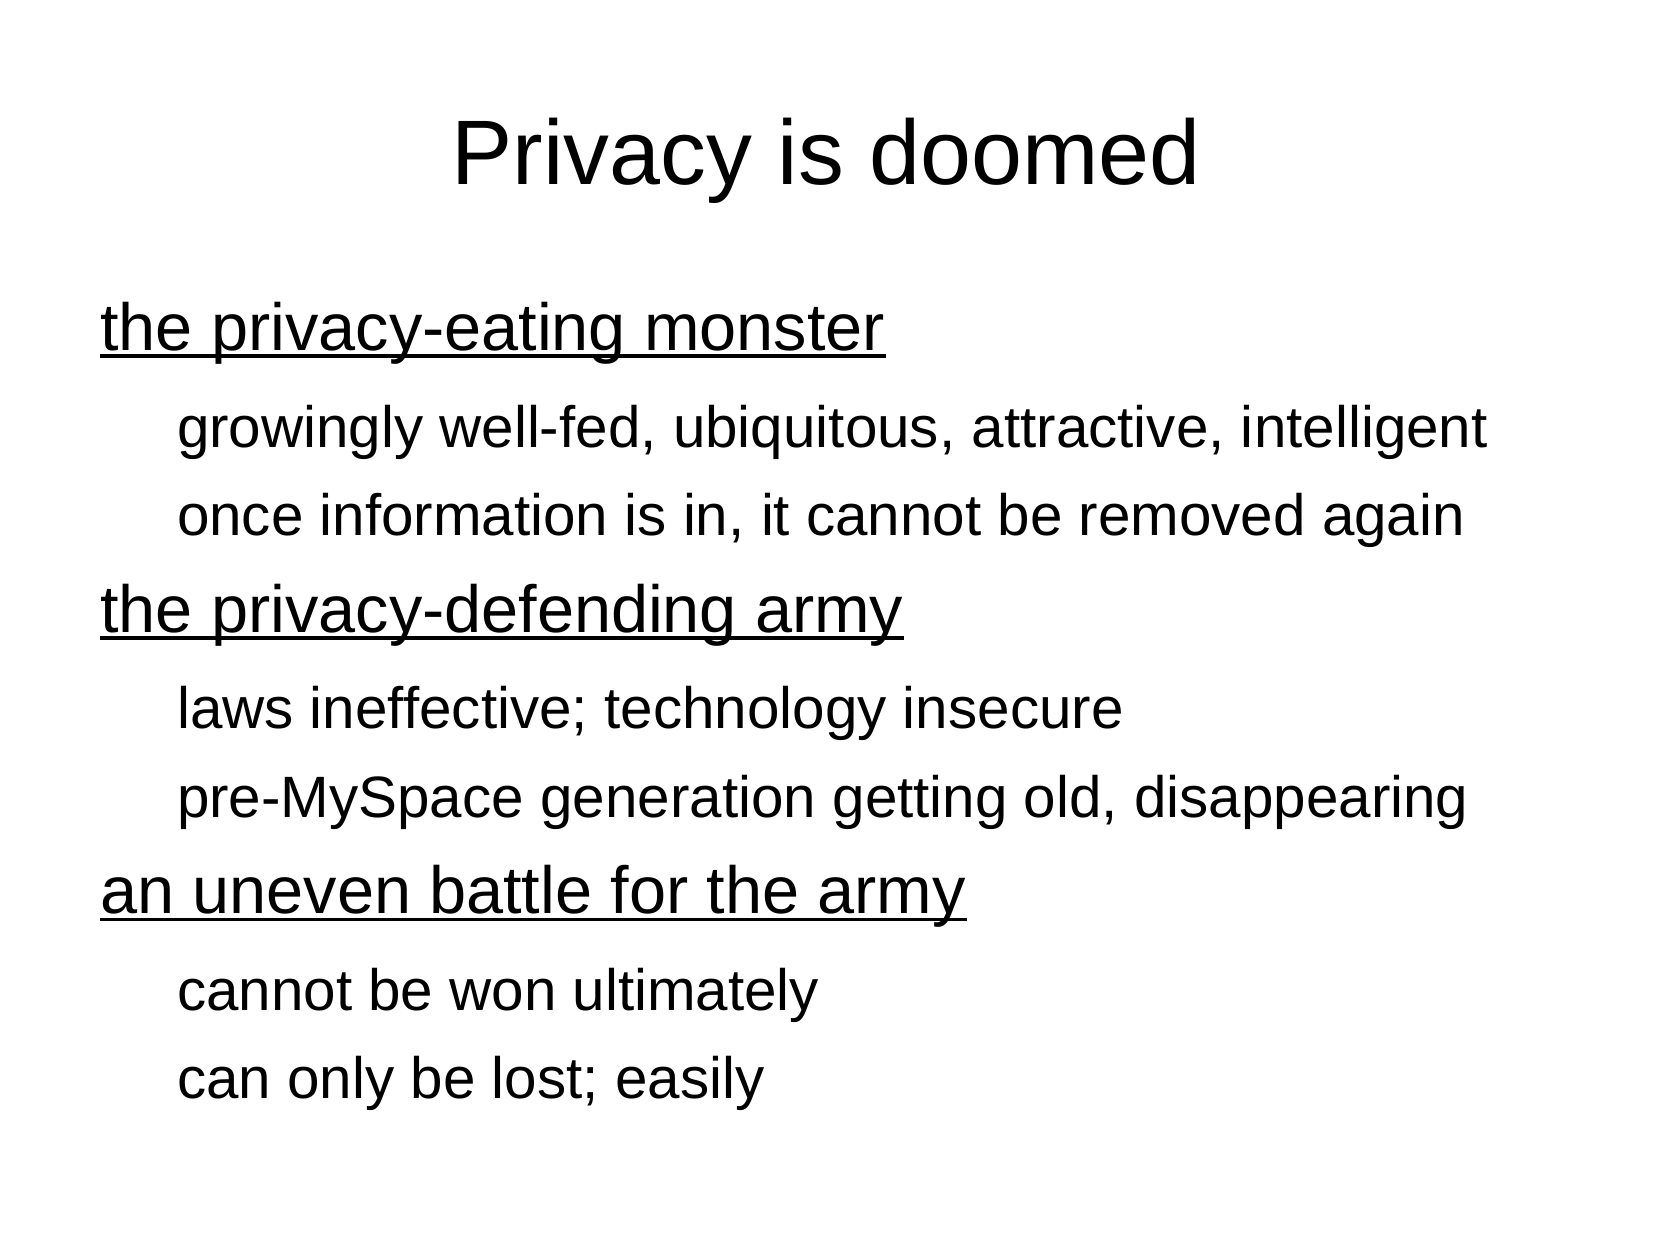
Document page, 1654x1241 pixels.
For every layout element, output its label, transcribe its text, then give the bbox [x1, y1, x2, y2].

list the privacy-eating monster growingly well-fed, ubiquitous, attractive, intelligent once information is in, it cannot be removed again the privacy-defending army laws ineffective; technology insecure pre-MySpace generation getting old, disappearing an uneven battle for the army cannot be won ultimately can only be lost; easily [82, 290, 1571, 1112]
title Privacy is doomed [82, 49, 1571, 257]
